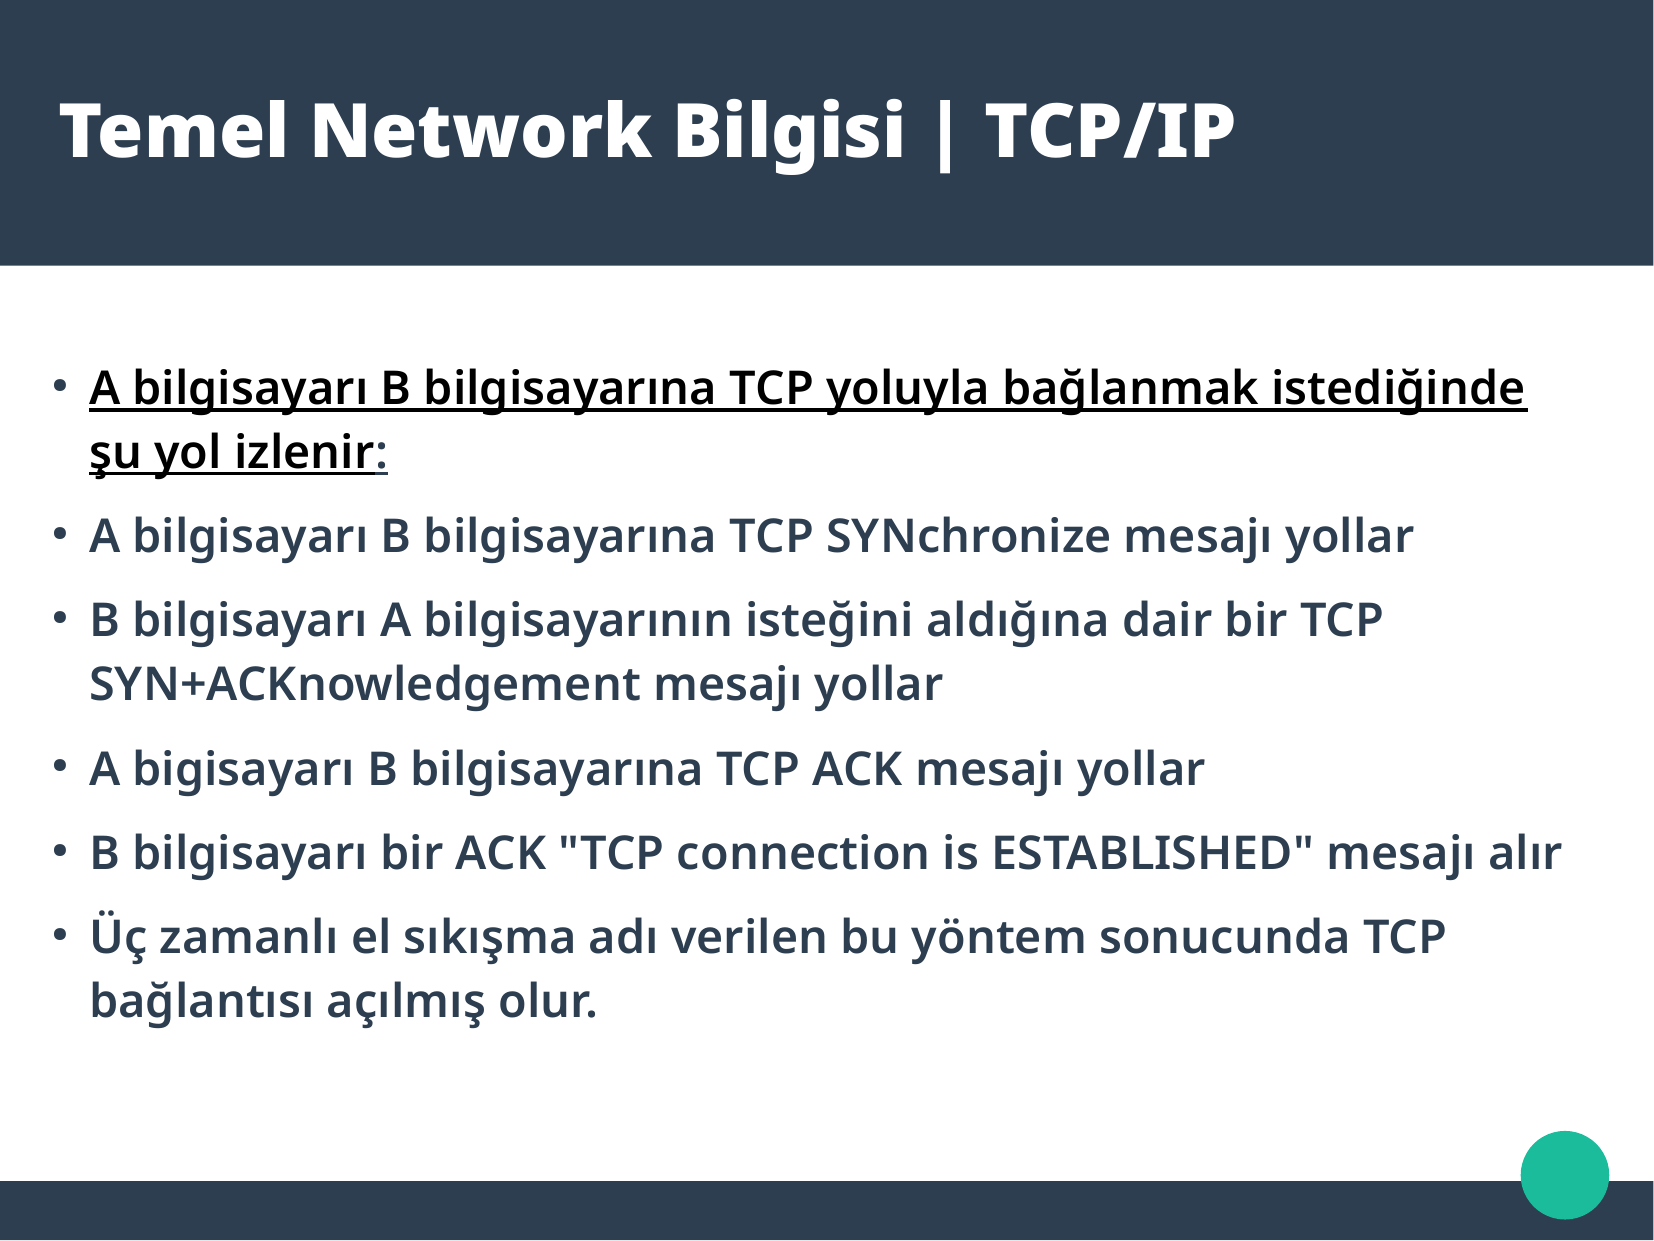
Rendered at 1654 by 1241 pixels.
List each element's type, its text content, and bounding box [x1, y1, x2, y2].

list A bilgisayarı B bilgisayarına TCP yoluyla bağlanmak istediğinde şu yol izlenir: A bilgisayarı B bilgisayarına TCP SYNchronize mesajı yollar B bilgisayarı A bilgisayarının isteğini aldığına dair bir TCP SYN+ACKnowledgement mesajı yollar A bigisayarı B bilgisayarına TCP ACK mesajı yollar B bilgisayarı bir ACK "TCP connection is ESTABLISHED" mesajı alır Üç zamanlı el sıkışma adı verilen bu yöntem sonucunda TCP bağlantısı açılmış olur. [39, 270, 1576, 1097]
title Temel Network Bilgisi | TCP/IP [59, 49, 1595, 207]
